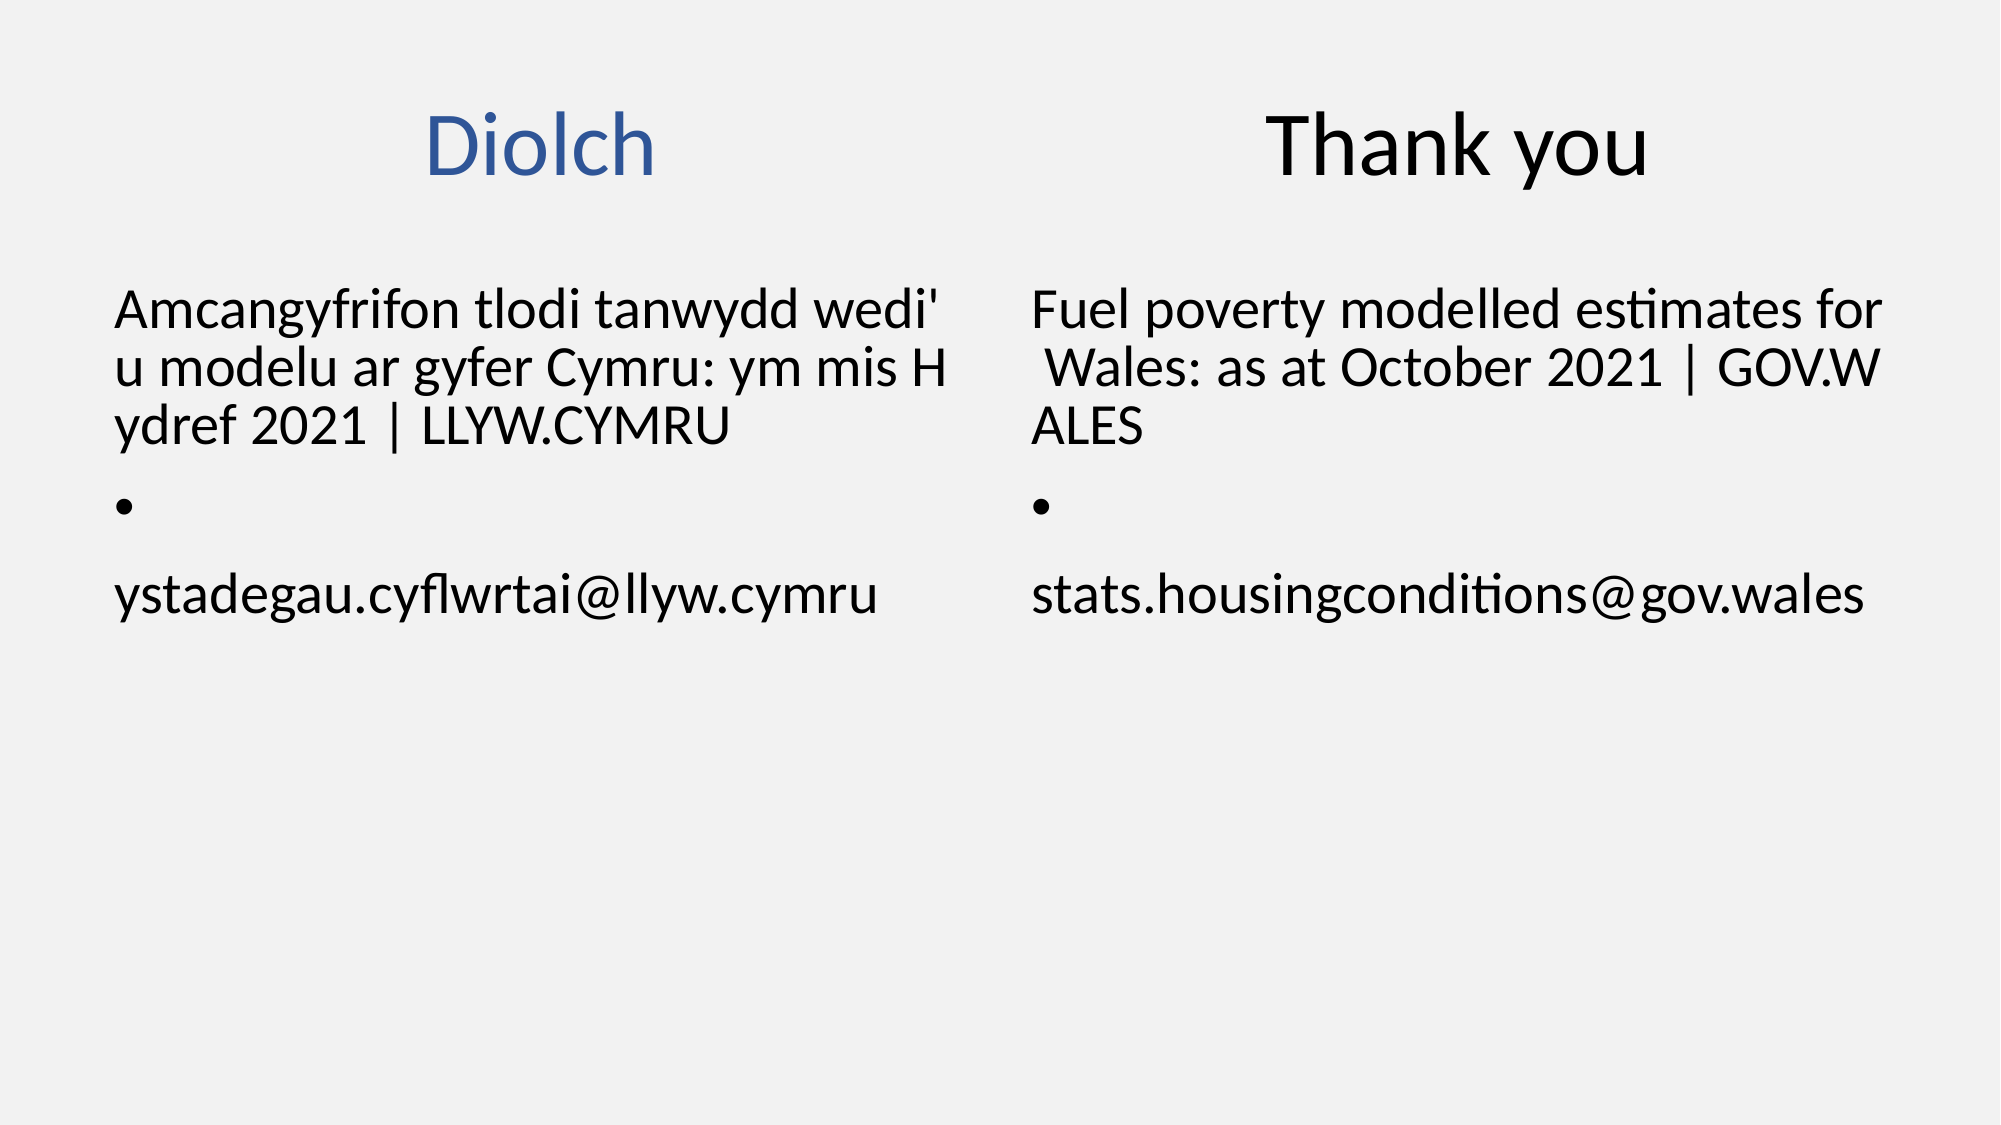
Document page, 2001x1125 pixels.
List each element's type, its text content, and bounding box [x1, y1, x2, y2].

title Diolch [99, 45, 984, 233]
list Fuel poverty modelled estimates for Wales: as at October 2021 | GOV.WALES stats.housingconditions@gov.wales [1016, 262, 1901, 1005]
text_box Thank you [1016, 45, 1901, 233]
list Amcangyfrifon tlodi tanwydd wedi'u modelu ar gyfer Cymru: ym mis Hydref 2021 | LLYW.CYMRU ystadegau.cyflwrtai@llyw.cymru [99, 262, 984, 1005]
